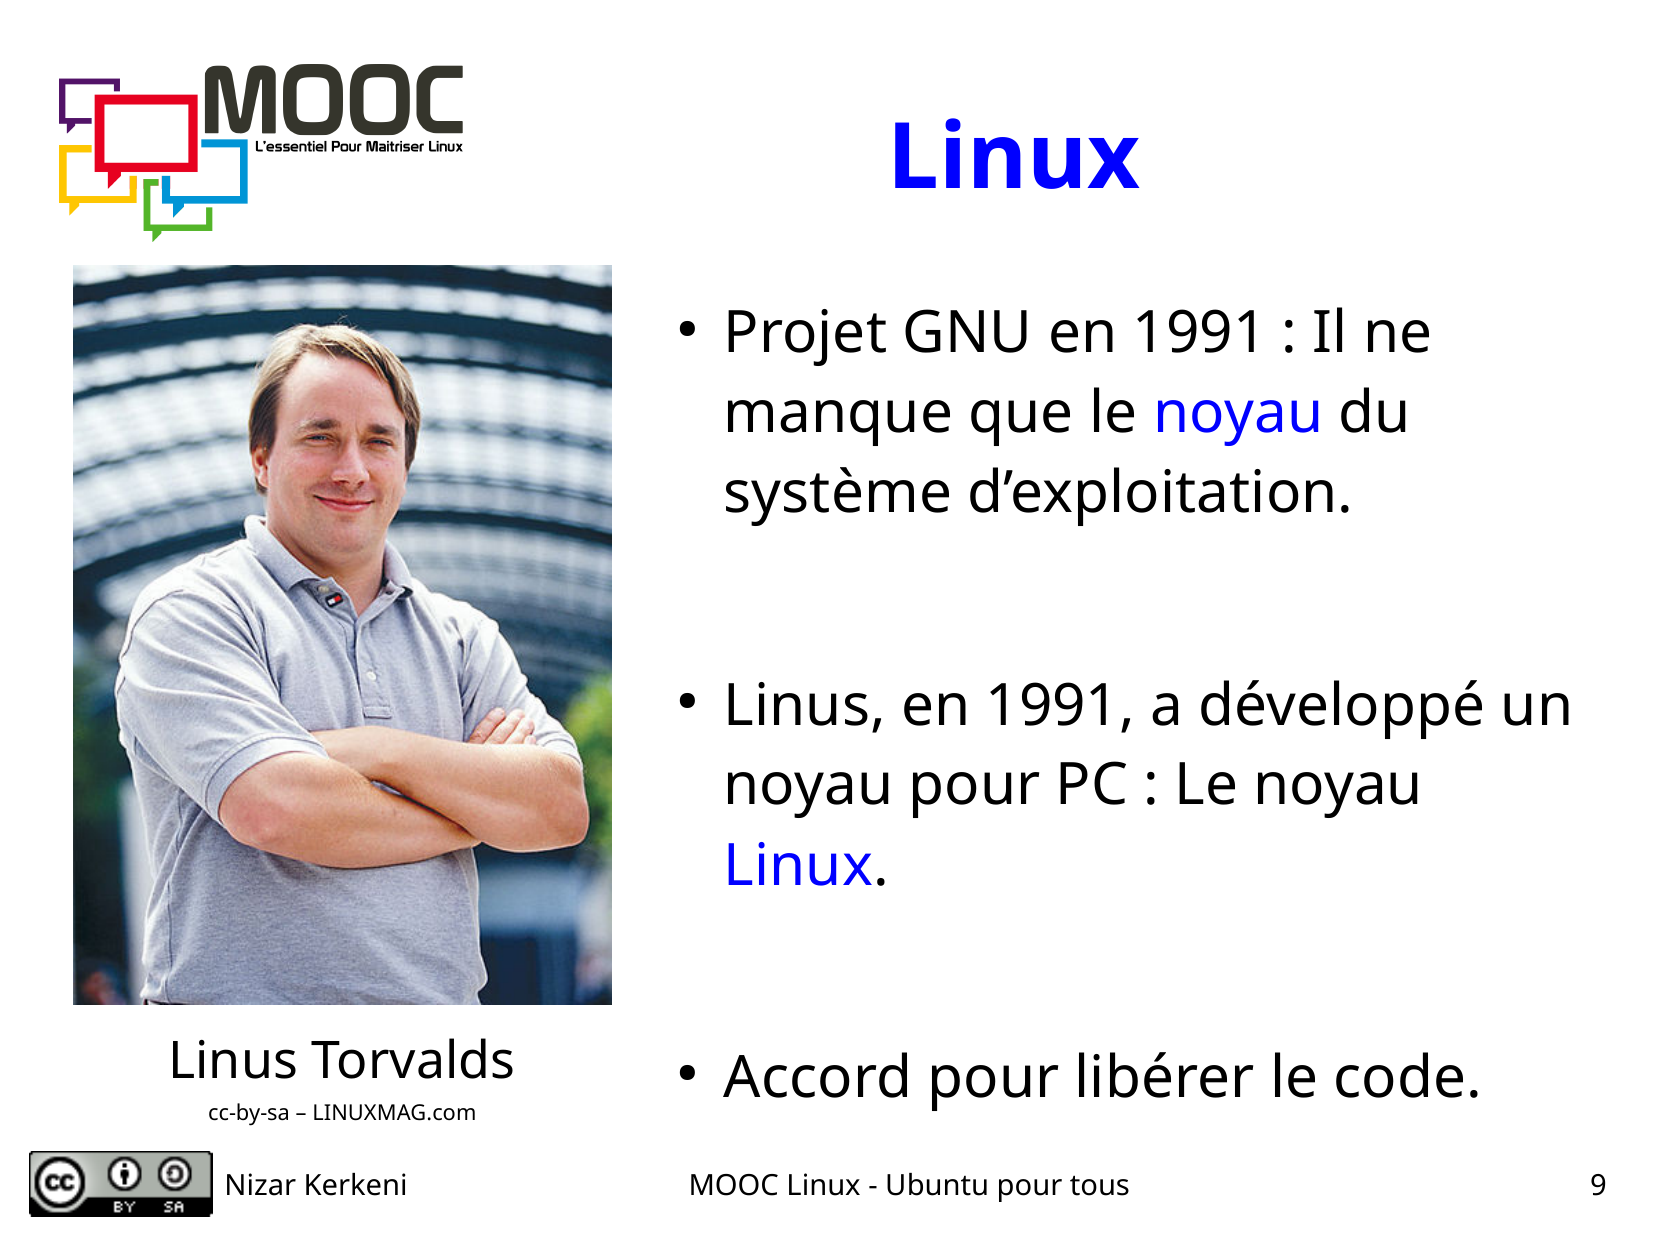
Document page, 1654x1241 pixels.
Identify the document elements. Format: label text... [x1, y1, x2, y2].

picture [73, 265, 612, 1005]
title Linux [460, 49, 1568, 257]
list Projet GNU en 1991 : Il ne manque que le noyau du système d’exploitation. Linus, en 1991, a développé un noyau pour PC : Le noyau Linux. Accord pour libérer le code. [661, 290, 1596, 1117]
picture [59, 64, 460, 242]
list Linus Torvalds cc-by-sa – LINUXMAG.com [47, 1009, 638, 1134]
picture [29, 1151, 213, 1217]
